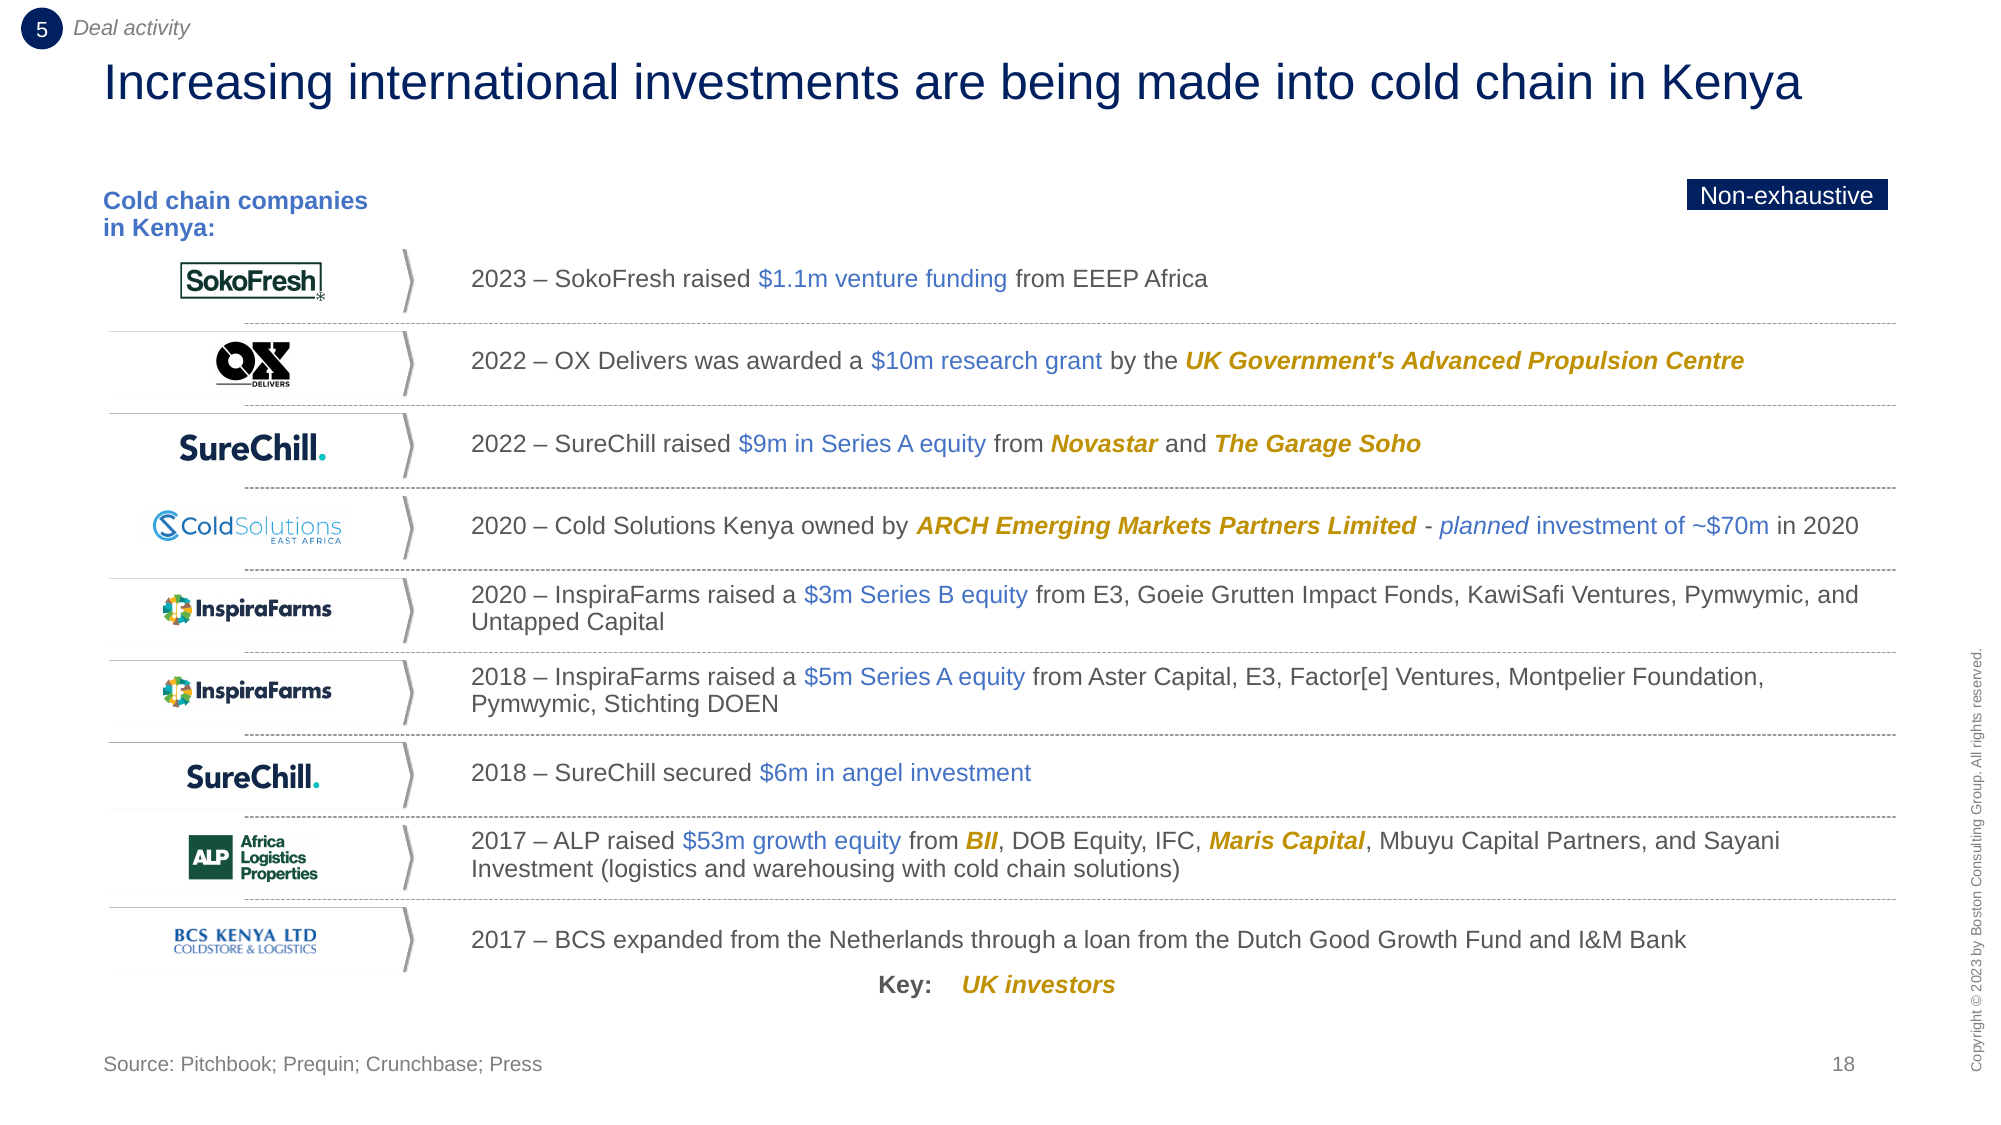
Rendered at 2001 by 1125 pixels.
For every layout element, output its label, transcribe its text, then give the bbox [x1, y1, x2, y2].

title Increasing international investments are being made into cold chain in Kenya [103, 55, 1897, 111]
text_box 5 [21, 7, 63, 50]
picture [179, 432, 327, 462]
picture [187, 832, 319, 884]
text_box 2022 – OX Delivers was awarded a $10m research grant by the UK Government's Advanced Propulsion Centre [471, 334, 1888, 389]
text_box Non-exhaustive [1687, 179, 1888, 210]
text_box Source: Pitchbook; Prequin; Crunchbase; Press [103, 1054, 1585, 1076]
picture [170, 923, 321, 958]
picture [159, 593, 337, 630]
text_box 2022 – SureChill raised $9m in Series A equity from Novastar and The Garage Soho [471, 416, 1888, 472]
text_box 2017 – BCS expanded from the Netherlands through a loan from the Dutch Good Growth Fund and I&M Bank [471, 913, 1888, 968]
text_box Deal activity [73, 9, 1031, 46]
text_box [103, 496, 411, 563]
picture [214, 341, 292, 388]
text_box [103, 413, 411, 480]
text_box [103, 249, 411, 316]
text_box 2018 – InspiraFarms raised a $5m Series A equity from Aster Capital, E3, Factor[e] Ventures, Montpelier Foundation, Pymwymic, Stichting DOEN [471, 663, 1888, 719]
text_box 2018 – SureChill secured $6m in angel investment [471, 745, 1888, 801]
text_box Key: [878, 970, 949, 1001]
text_box 2023 – SokoFresh raised $1.1m venture funding from EEEP Africa [471, 252, 1888, 307]
text_box 2020 – InspiraFarms raised a $3m Series B equity from E3, Goeie Grutten Impact Fonds, KawiSafi Ventures, Pymwymic, and Untapped Capital [471, 581, 1888, 636]
text_box 2017 – ALP raised $53m growth equity from BII, DOB Equity, IFC, Maris Capital, Mbuyu Capital Partners, and Sayani Investment (logistics and warehousing with cold chain solutions) [471, 828, 1888, 883]
picture [180, 262, 325, 302]
text_box [103, 660, 411, 727]
text_box Cold chain companies in Kenya: [103, 186, 386, 243]
text_box 2020 – Cold Solutions Kenya owned by ARCH Emerging Markets Partners Limited - planned investment of ~$70m in 2020 [471, 499, 1888, 554]
picture [141, 508, 350, 545]
picture [159, 675, 337, 712]
text_box [103, 907, 411, 974]
text_box [103, 331, 411, 398]
text_box [103, 742, 411, 810]
picture [185, 762, 320, 790]
text_box [103, 825, 411, 892]
text_box UK investors [961, 970, 1129, 1001]
text_box [103, 578, 411, 645]
